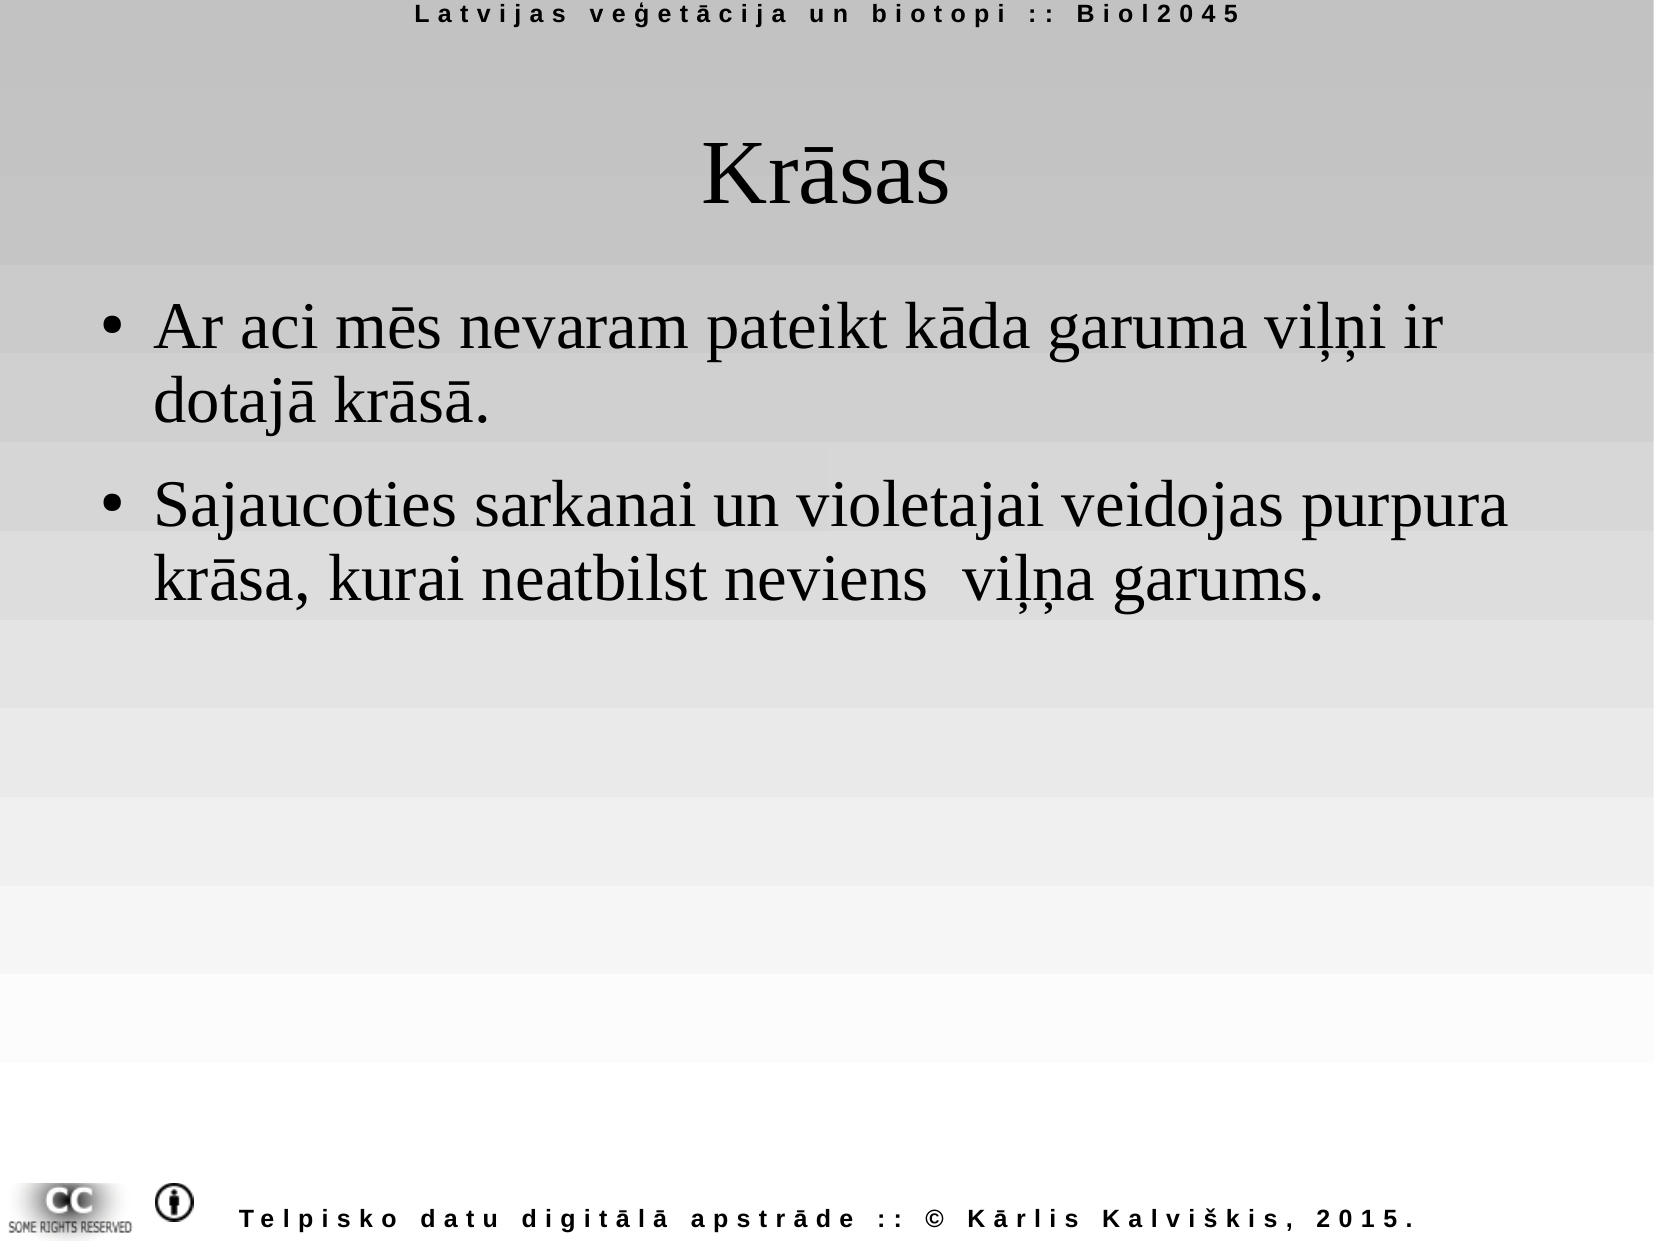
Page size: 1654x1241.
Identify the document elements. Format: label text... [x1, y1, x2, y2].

list Ar aci mēs nevaram pateikt kāda garuma viļņi ir dotajā krāsā. Sajaucoties sarkanai un violetajai veidojas purpura krāsa, kurai neatbilst neviens viļņa garums. [82, 289, 1571, 1113]
title Krāsas [29, 49, 1625, 296]
picture [0, 0, 1654, 1241]
